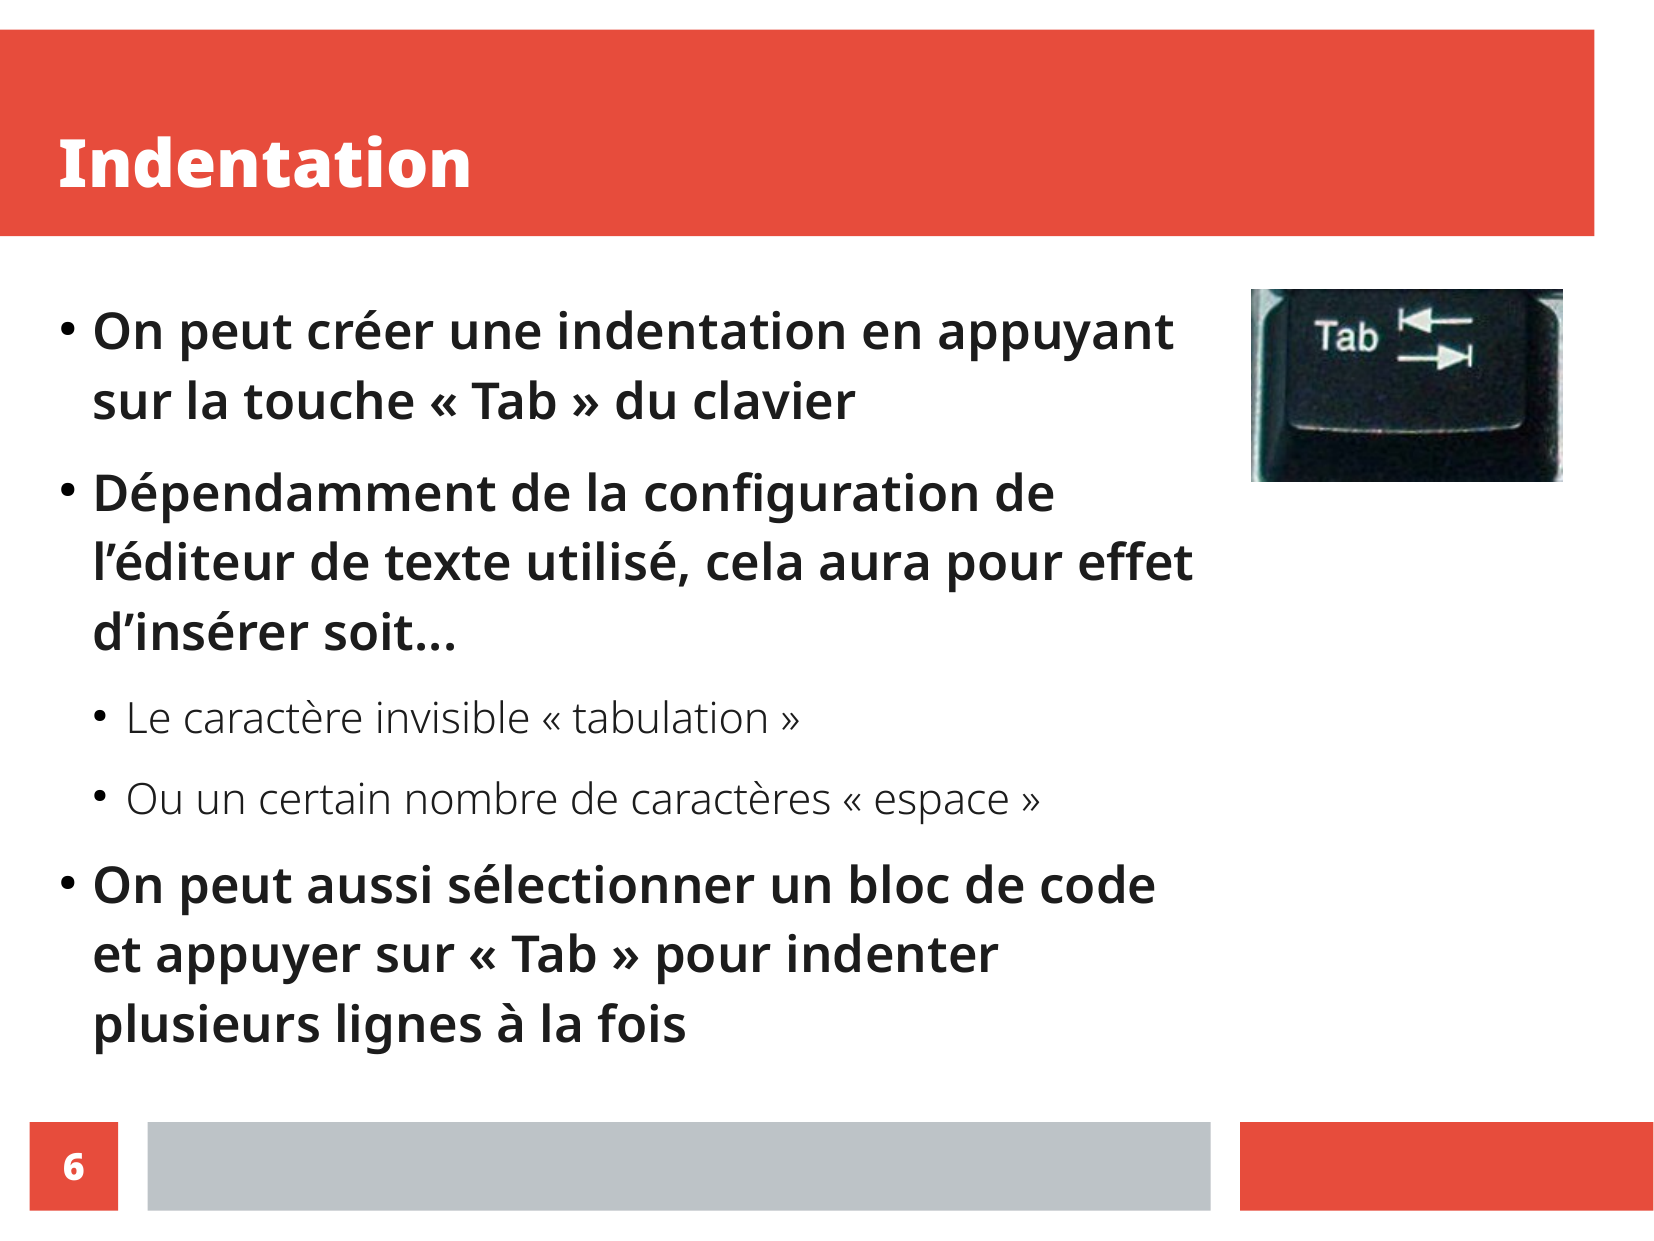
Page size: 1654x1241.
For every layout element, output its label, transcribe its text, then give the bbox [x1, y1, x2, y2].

picture [1251, 289, 1563, 482]
list On peut créer une indentation en appuyant sur la touche « Tab » du clavier Dépendamment de la configuration de l’éditeur de texte utilisé, cela aura pour effet d’insérer soit... Le caractère invisible « tabulation » Ou un certain nombre de caractères « espace » On peut aussi sélectionner un bloc de code et appuyer sur « Tab » pour indenter plusieurs lignes à la fois [59, 295, 1217, 1063]
title Indentation [59, 59, 1595, 207]
